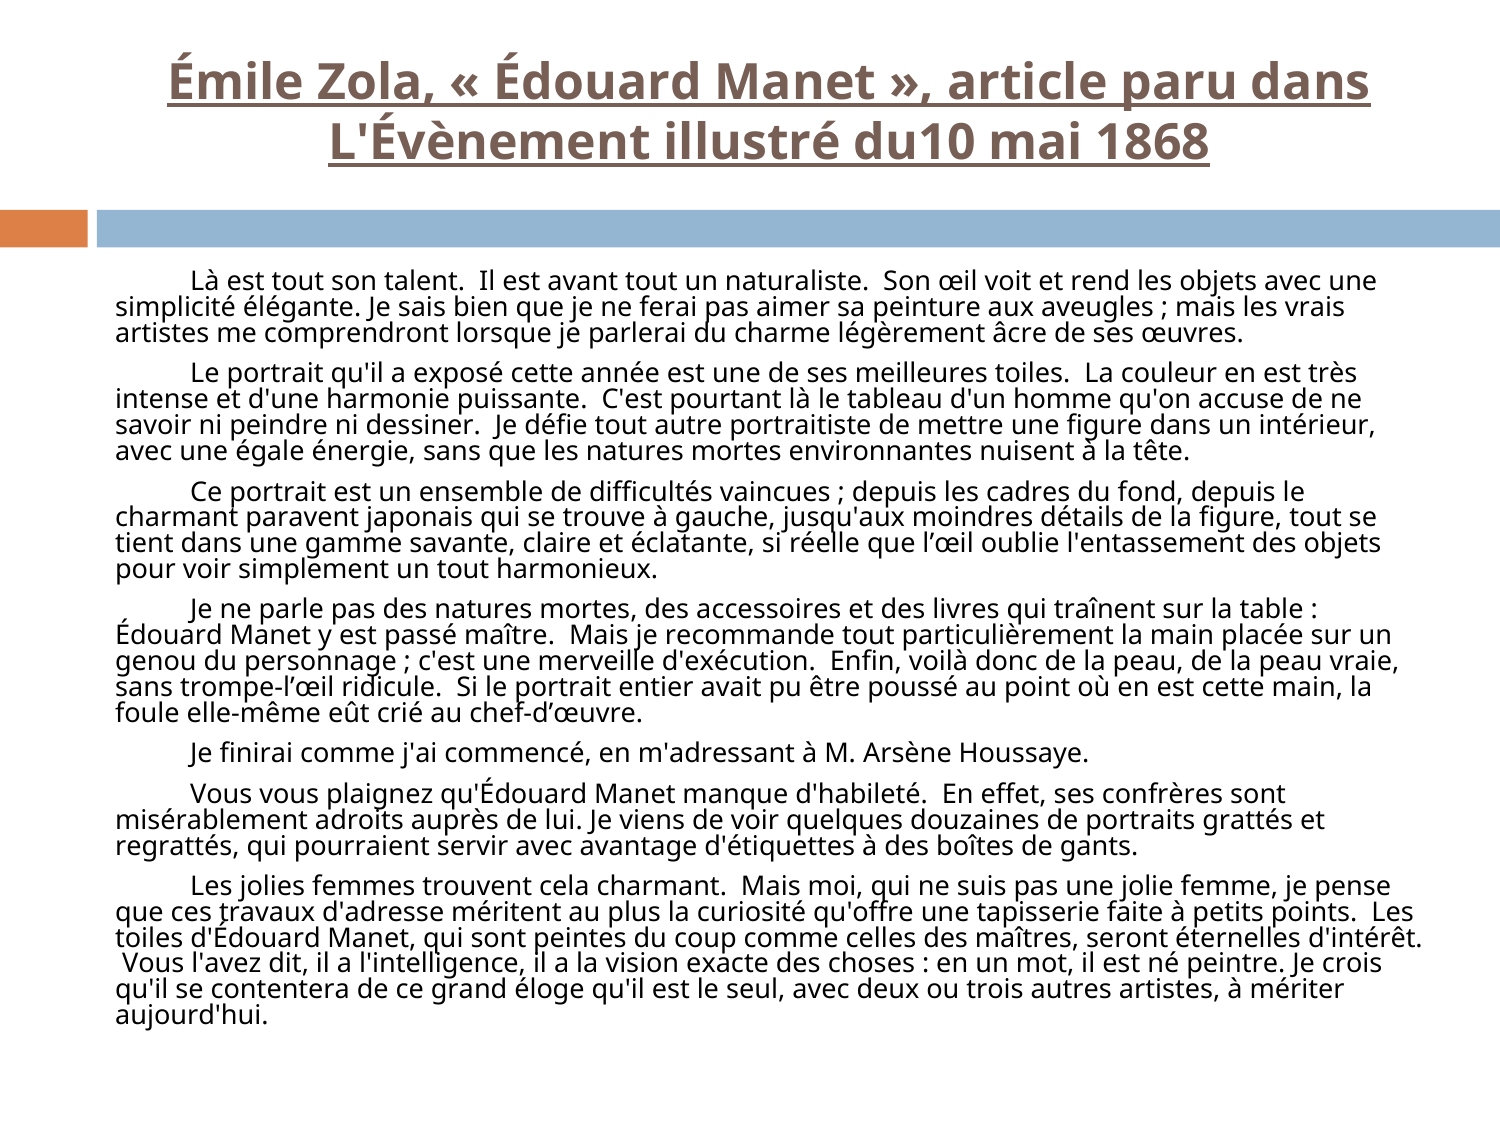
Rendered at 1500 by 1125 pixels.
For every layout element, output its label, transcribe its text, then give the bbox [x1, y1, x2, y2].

list Là est tout son talent. Il est avant tout un naturaliste. Son œil voit et rend les objets avec une simplicité élégante. Je sais bien que je ne ferai pas aimer sa peinture aux aveugles ; mais les vrais artistes me comprendront lorsque je parlerai du charme légèrement âcre de ses œuvres. Le portrait qu'il a exposé cette année est une de ses meilleures toiles. La couleur en est très intense et d'une harmonie puissante. C'est pourtant là le tableau d'un homme qu'on accuse de ne savoir ni peindre ni dessiner. Je défie tout autre portraitiste de mettre une figure dans un intérieur, avec une égale énergie, sans que les natures mortes environnantes nuisent à la tête. Ce portrait est un ensemble de difficultés vaincues ; depuis les cadres du fond, depuis le charmant paravent japonais qui se trouve à gauche, jusqu'aux moindres détails de la figure, tout se tient dans une gamme savante, claire et éclatante, si réelle que l’œil oublie l'entassement des objets pour voir simplement un tout harmonieux. Je ne parle pas des natures mortes, des accessoires et des livres qui traînent sur la table : Édouard Manet y est passé maître. Mais je recommande tout particulièrement la main placée sur un genou du personnage ; c'est une merveille d'exécution. Enfin, voilà donc de la peau, de la peau vraie, sans trompe-l’œil ridicule. Si le portrait entier avait pu être poussé au point où en est cette main, la foule elle-même eût crié au chef-d’œuvre. Je finirai comme j'ai commencé, en m'adressant à M. Arsène Houssaye. Vous vous plaignez qu'Édouard Manet manque d'habileté. En effet, ses confrères sont misérablement adroits auprès de lui. Je viens de voir quelques douzaines de portraits grattés et regrattés, qui pourraient servir avec avantage d'étiquettes à des boîtes de gants. Les jolies femmes trouvent cela charmant. Mais moi, qui ne suis pas une jolie femme, je pense que ces travaux d'adresse méritent au plus la curiosité qu'offre une tapisserie faite à petits points. Les toiles d'Édouard Manet, qui sont peintes du coup comme celles des maîtres, seront éternelles d'intérêt. Vous l'avez dit, il a l'intelligence, il a la vision exacte des choses : en un mot, il est né peintre. Je crois qu'il se contentera de ce grand éloge qu'il est le seul, avec deux ou trois autres artistes, à mériter aujourd'hui. [100, 262, 1438, 1125]
title Émile Zola, « Édouard Manet », article paru dans L'Évènement illustré du10 mai 1868 [100, 41, 1438, 237]
